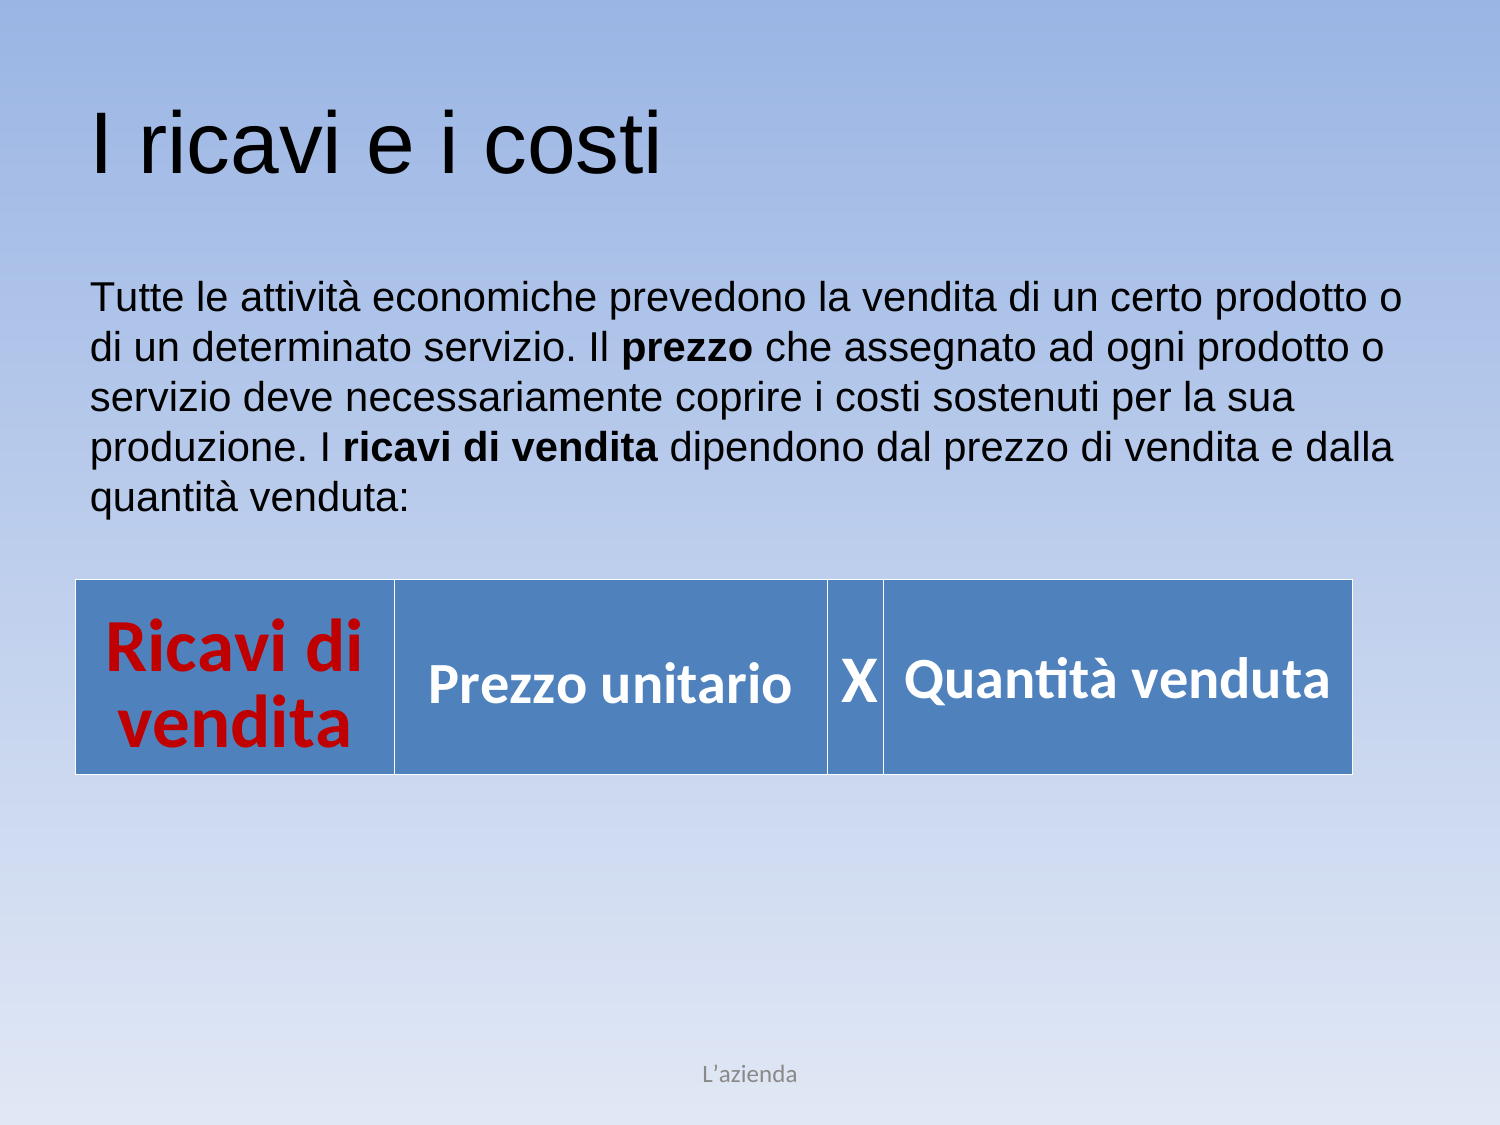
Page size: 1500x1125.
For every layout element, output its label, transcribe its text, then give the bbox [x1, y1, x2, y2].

table_header X [828, 580, 883, 774]
text_box L’azienda [512, 1042, 988, 1103]
text_box I ricavi e i costi [75, 45, 1426, 233]
table_header Prezzo unitario [395, 580, 827, 774]
table_header Quantità venduta [884, 580, 1352, 774]
table_header Ricavi di vendita [76, 580, 394, 774]
text_box Tutte le attività economiche prevedono la vendita di un certo prodotto o di un determinato servizio. Il prezzo che assegnato ad ogni prodotto o servizio deve necessariamente coprire i costi sostenuti per la sua produzione. I ricavi di vendita dipendono dal prezzo di vendita e dalla quantità venduta: [75, 262, 1426, 579]
